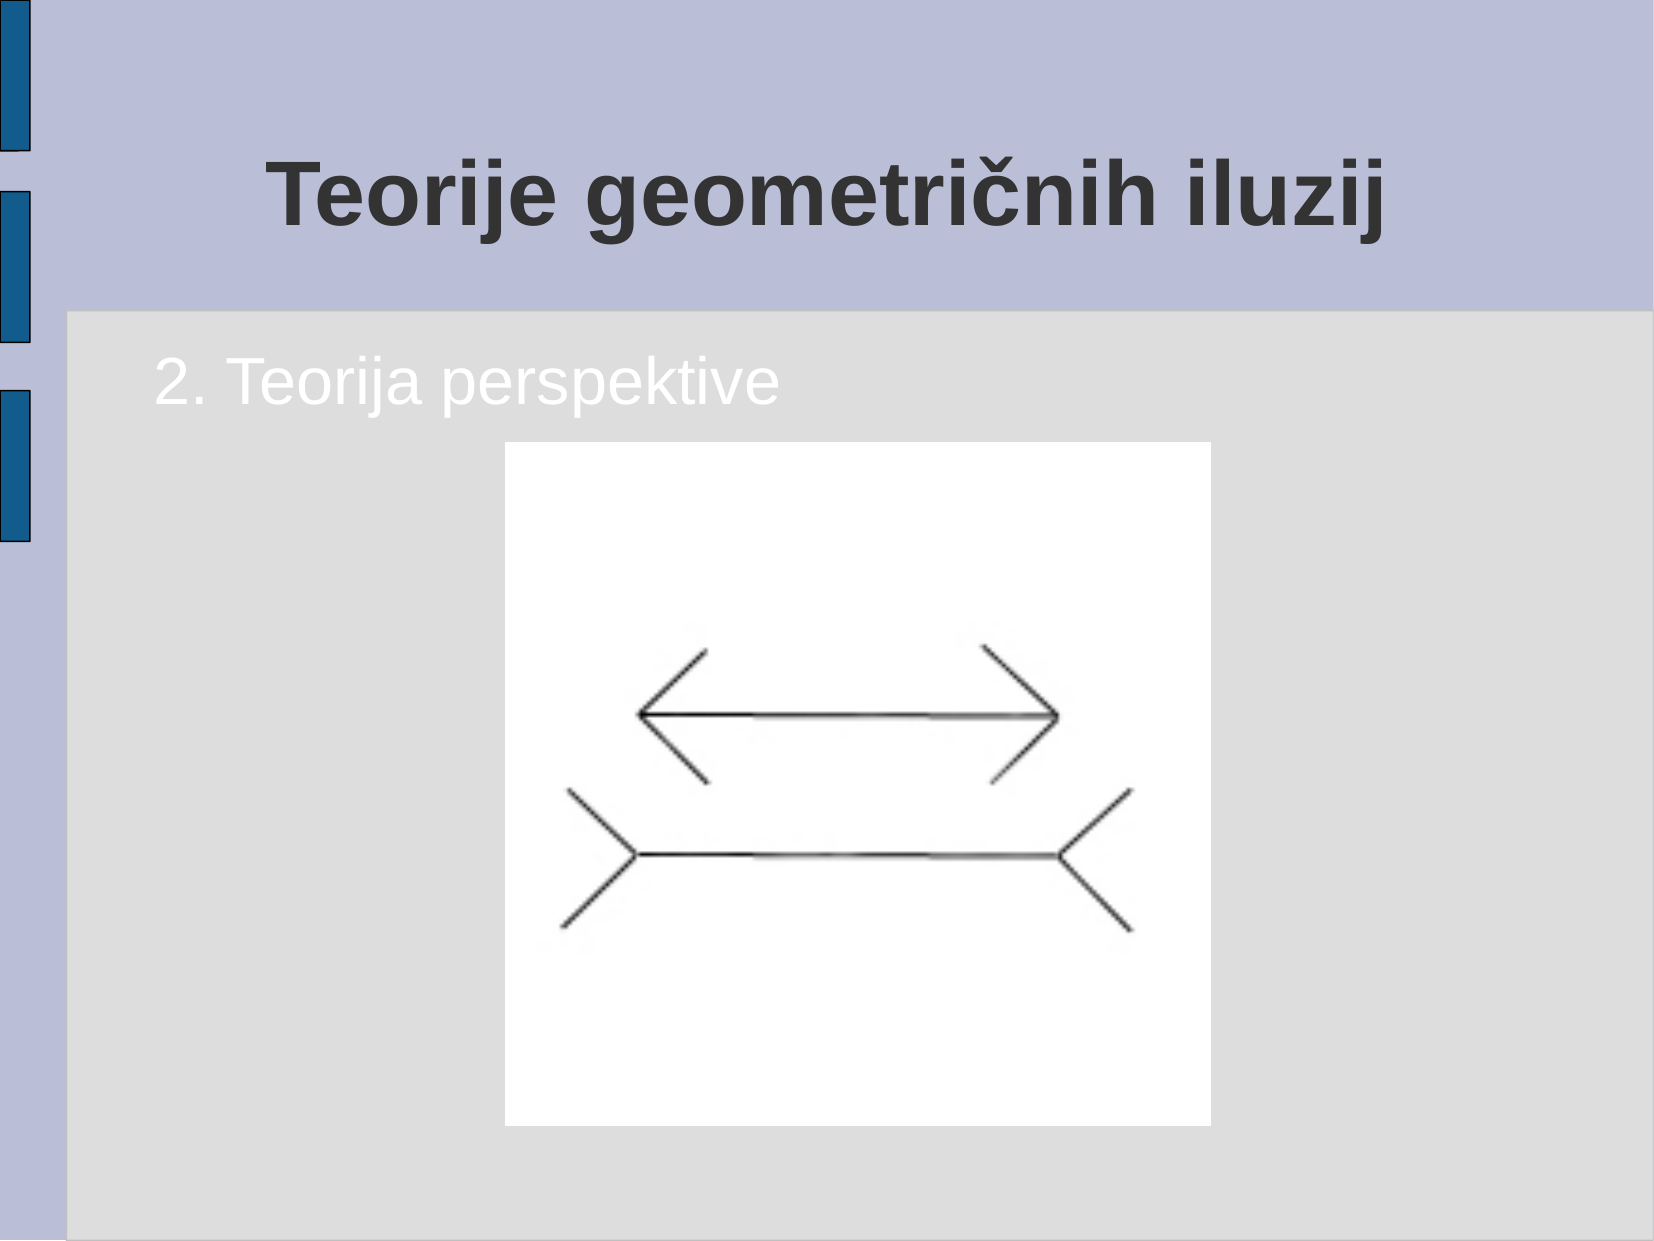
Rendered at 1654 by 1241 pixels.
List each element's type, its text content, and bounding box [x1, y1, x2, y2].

list 2. Teorija perspektive [118, 344, 1535, 443]
picture [505, 442, 1211, 1126]
title Teorije geometričnih iluzij [121, 91, 1534, 299]
